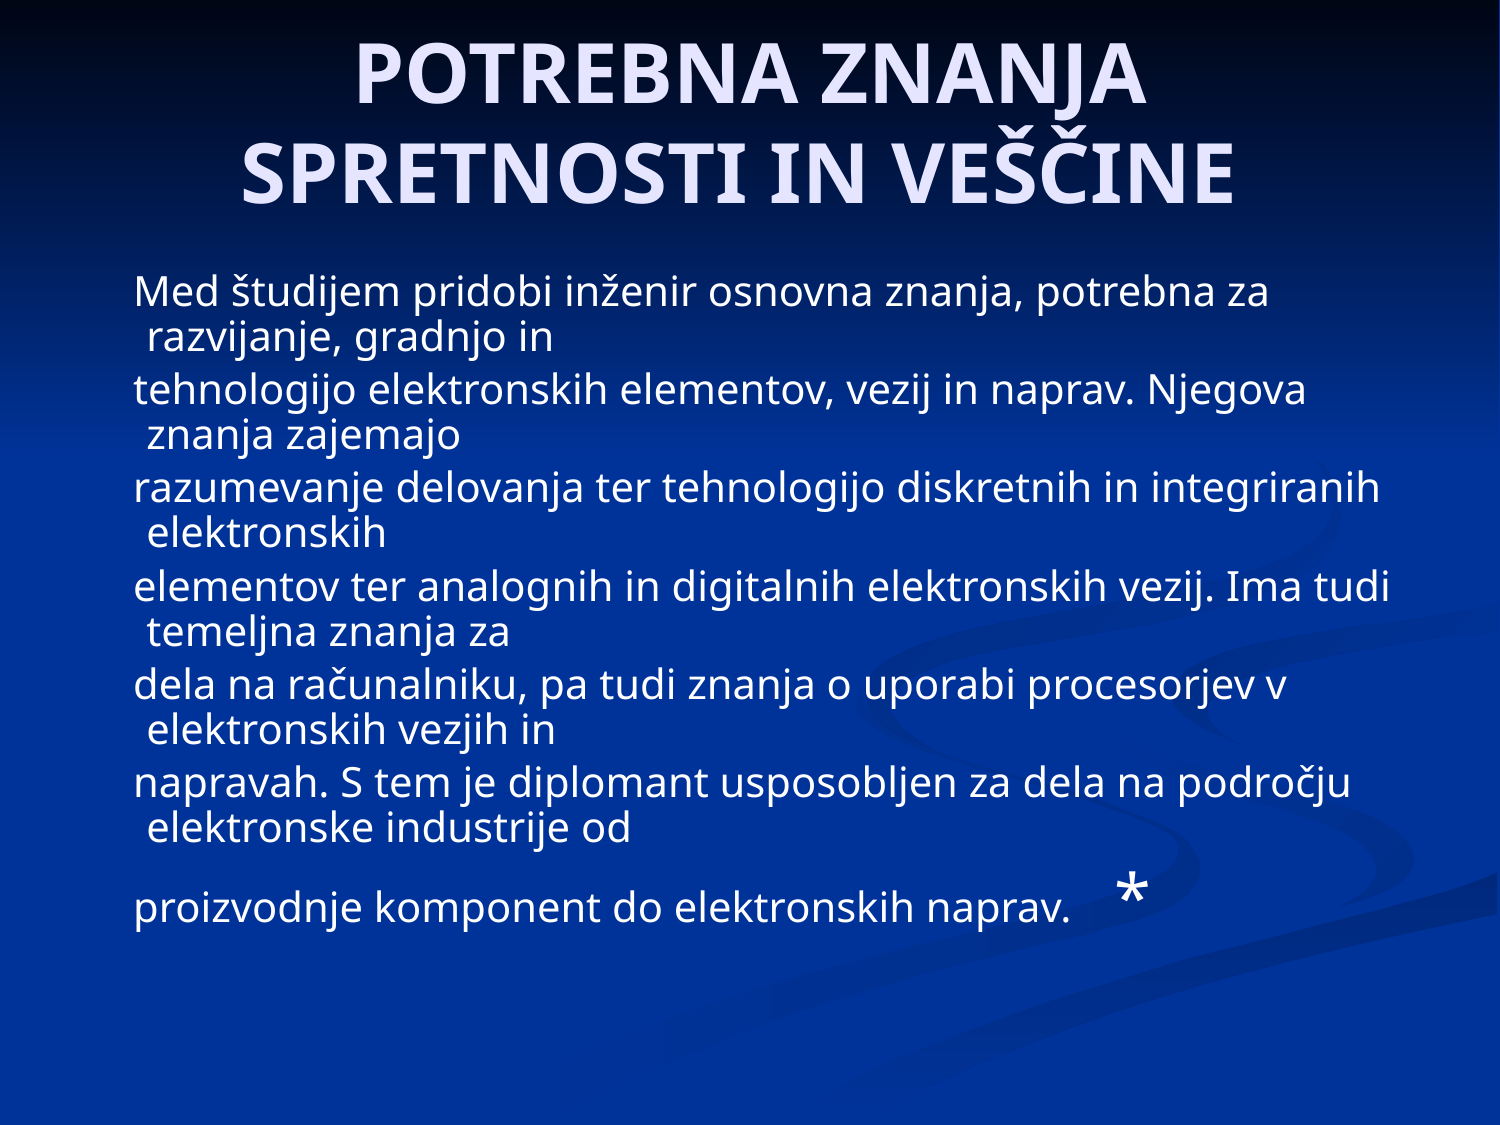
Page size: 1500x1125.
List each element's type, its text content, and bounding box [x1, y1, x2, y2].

list Med študijem pridobi inženir osnovna znanja, potrebna za razvijanje, gradnjo in tehnologijo elektronskih elementov, vezij in naprav. Njegova znanja zajemajo razumevanje delovanja ter tehnologijo diskretnih in integriranih elektronskih elementov ter analognih in digitalnih elektronskih vezij. Ima tudi temeljna znanja za dela na računalniku, pa tudi znanja o uporabi procesorjev v elektronskih vezjih in napravah. S tem je diplomant usposobljen za dela na področju elektronske industrije od proizvodnje komponent do elektronskih naprav. * [75, 262, 1425, 1005]
title POTREBNA ZNANJA SPRETNOSTI IN VEŠČINE [75, 45, 1425, 197]
